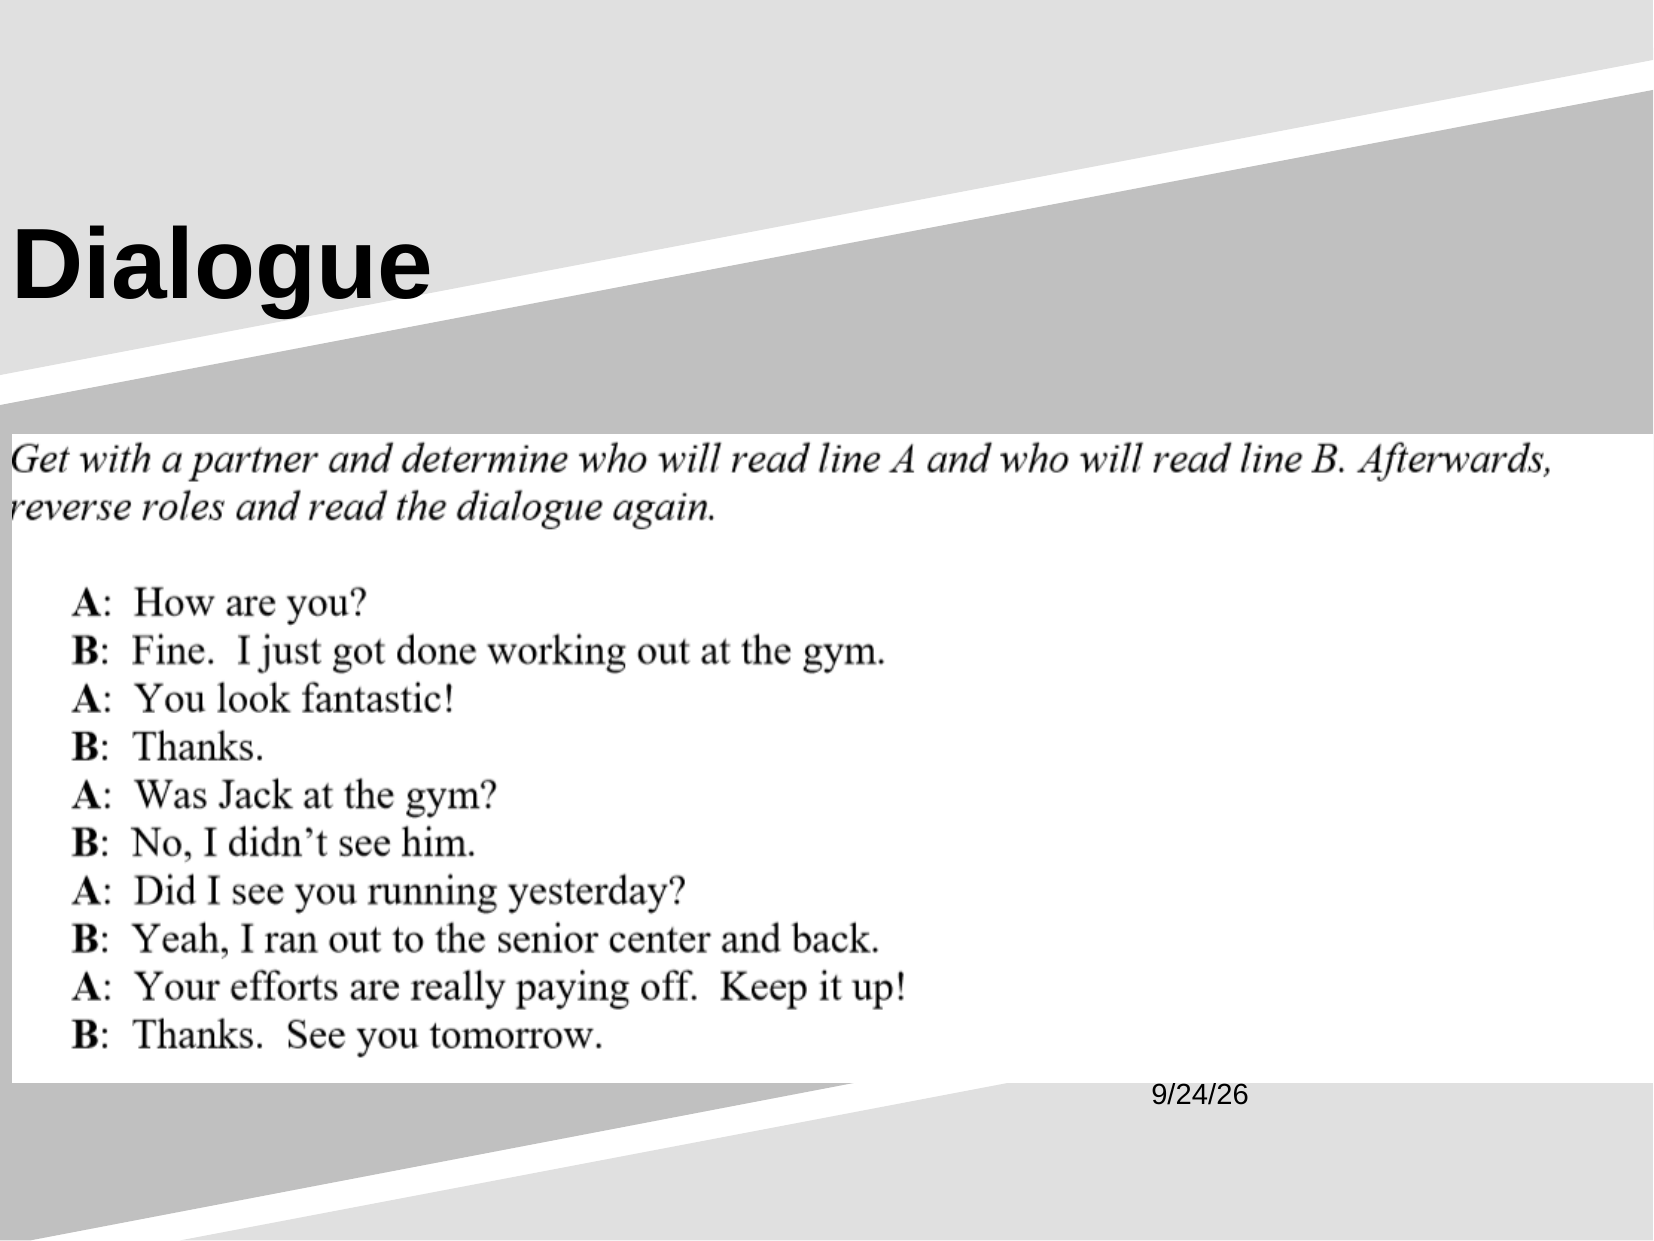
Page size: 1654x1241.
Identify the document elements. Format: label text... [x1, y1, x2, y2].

text_box [1151, 1083, 1624, 1161]
picture [12, 435, 1654, 1083]
title Dialogue [11, 155, 1500, 363]
